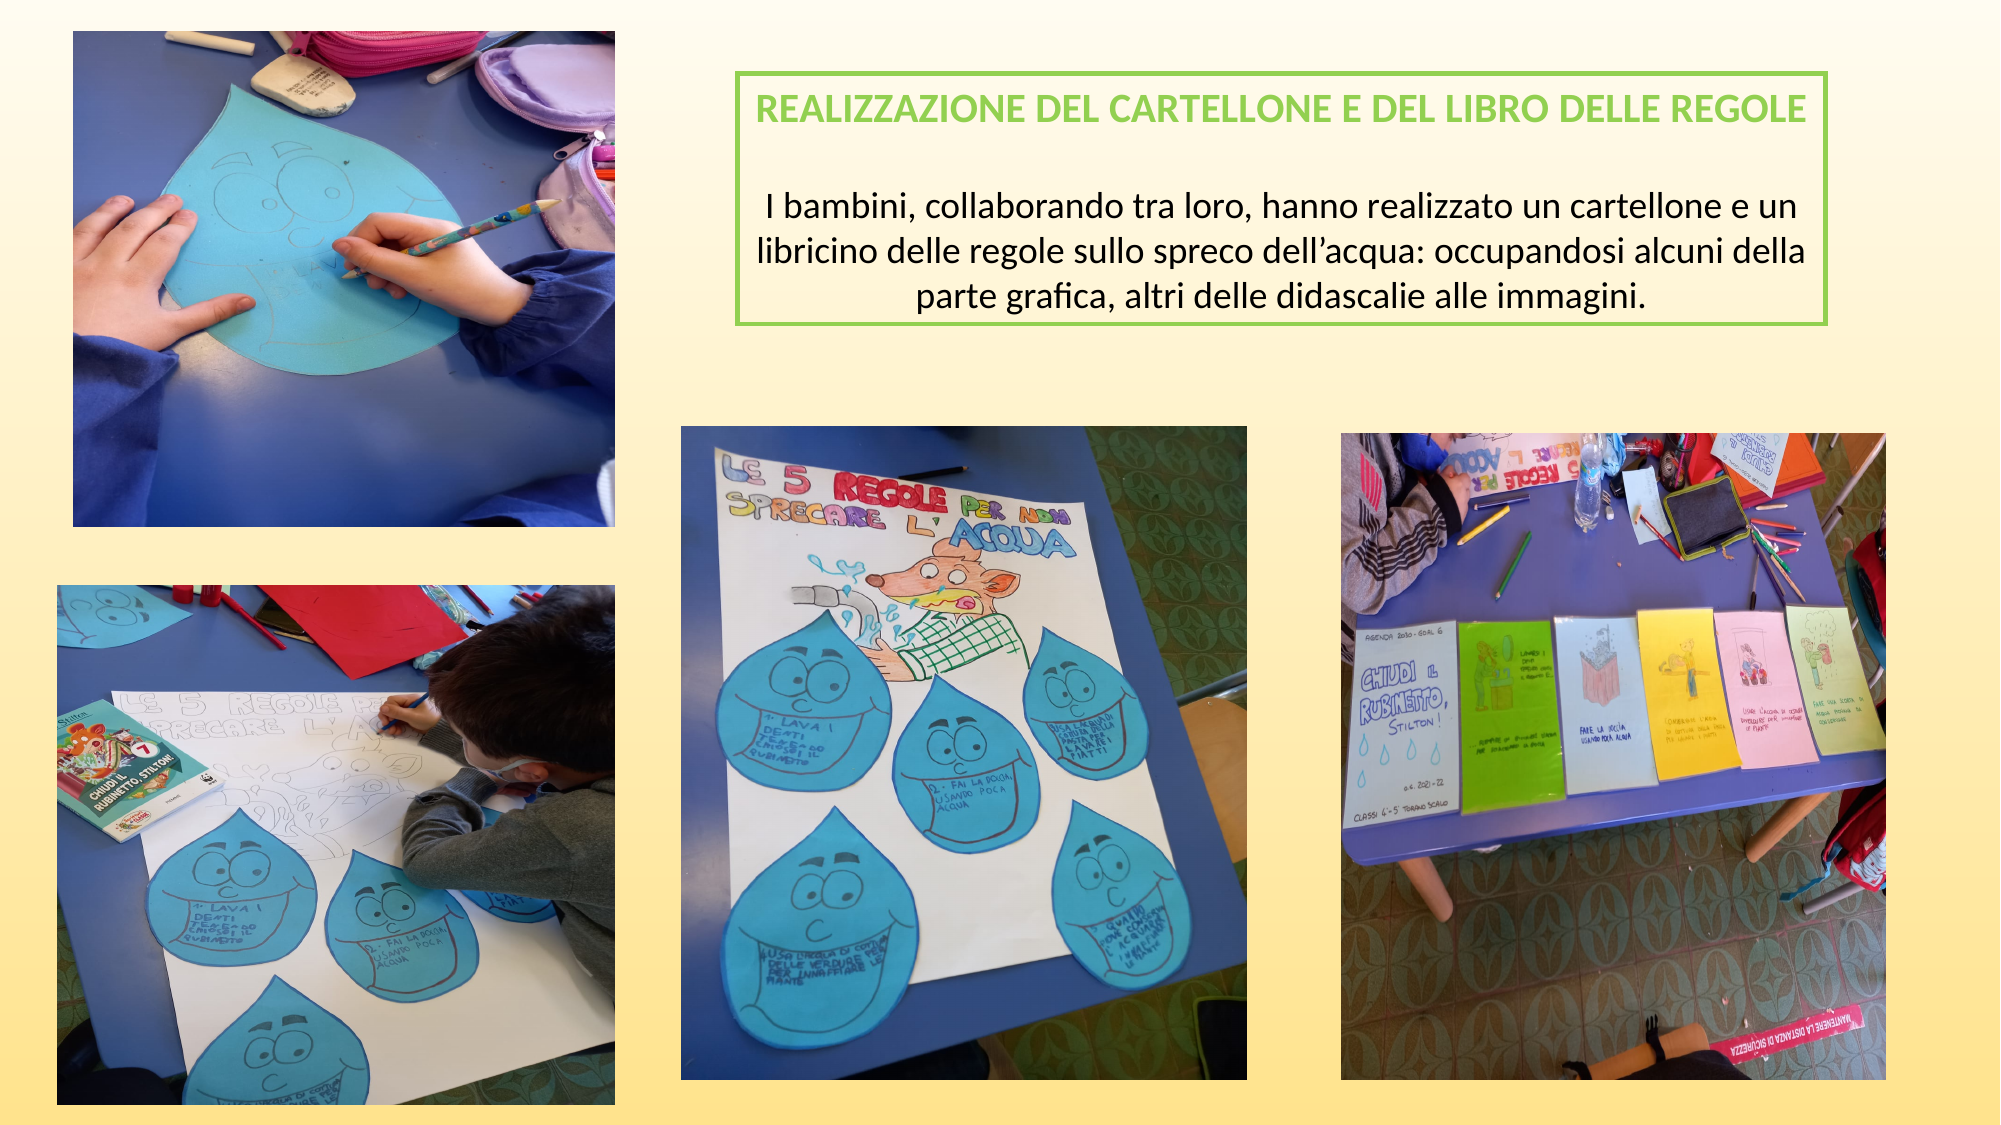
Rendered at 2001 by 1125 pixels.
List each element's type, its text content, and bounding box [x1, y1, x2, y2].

text_box REALIZZAZIONE DEL CARTELLONE E DEL LIBRO DELLE REGOLE I bambini, collaborando tra loro, hanno realizzato un cartellone e un libricino delle regole sullo spreco dell’acqua: occupandosi alcuni della parte grafica, altri delle didascalie alle immagini. [738, 74, 1826, 324]
picture [681, 426, 1247, 1080]
picture [73, 31, 615, 527]
picture [57, 585, 615, 1105]
picture [1341, 433, 1886, 1080]
